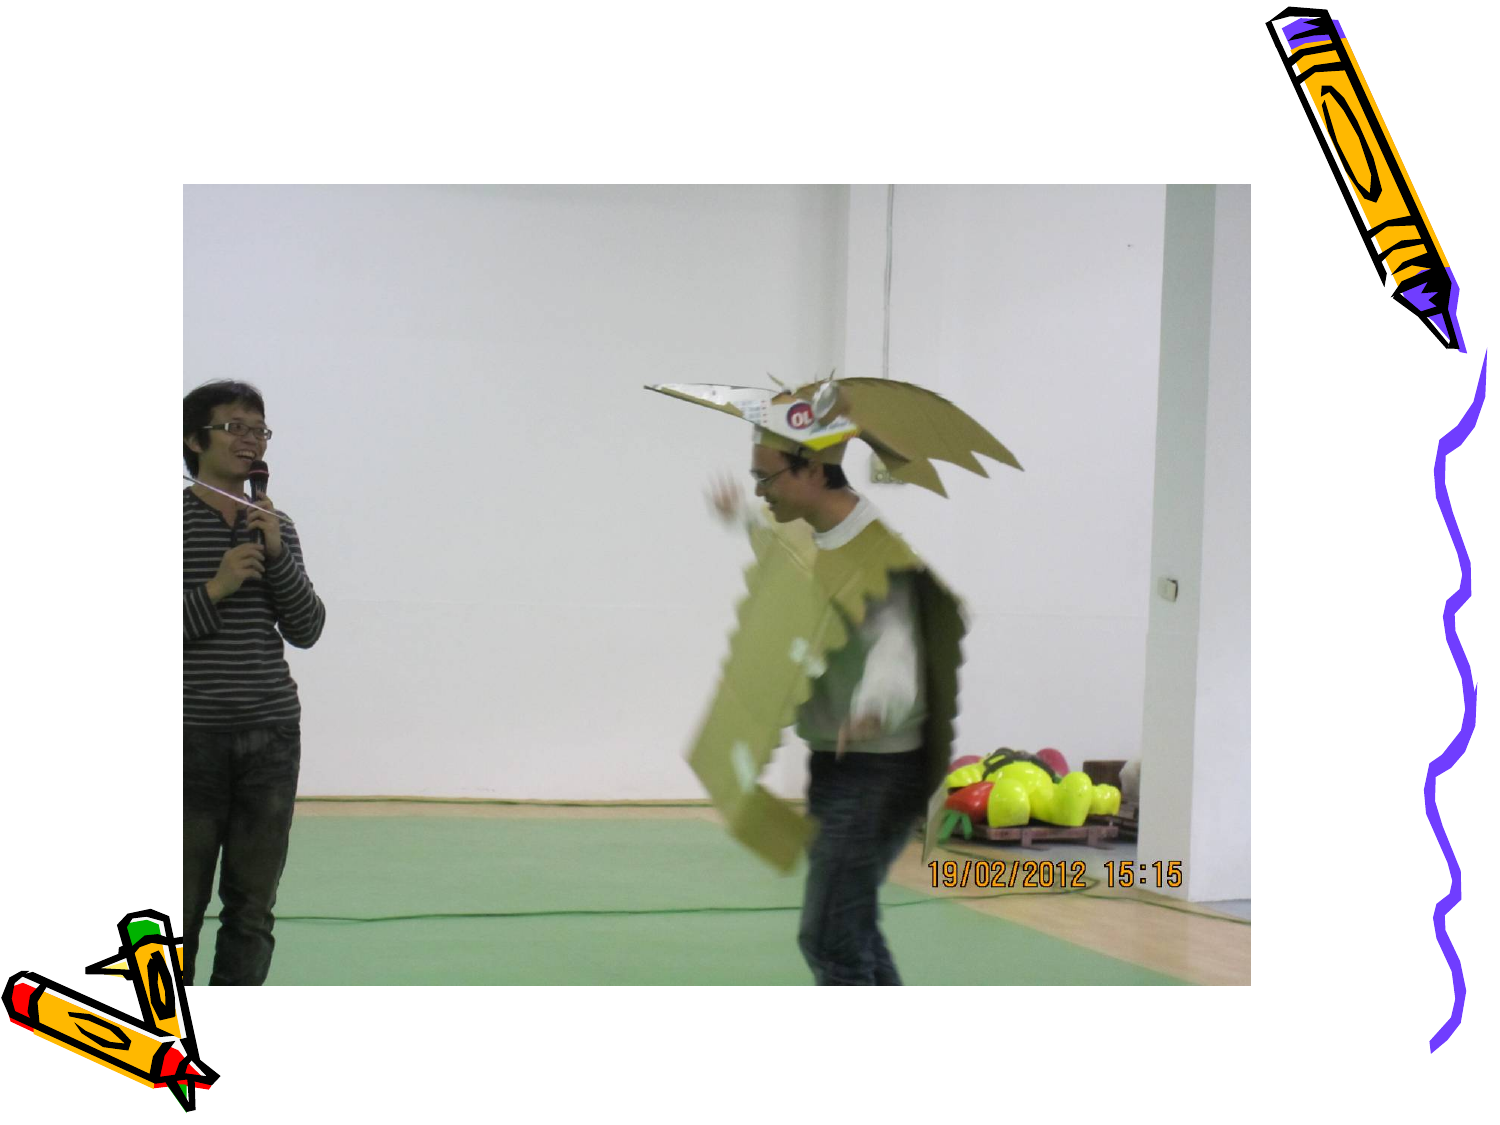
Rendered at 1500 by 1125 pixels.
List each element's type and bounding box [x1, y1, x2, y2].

picture [183, 184, 1251, 986]
